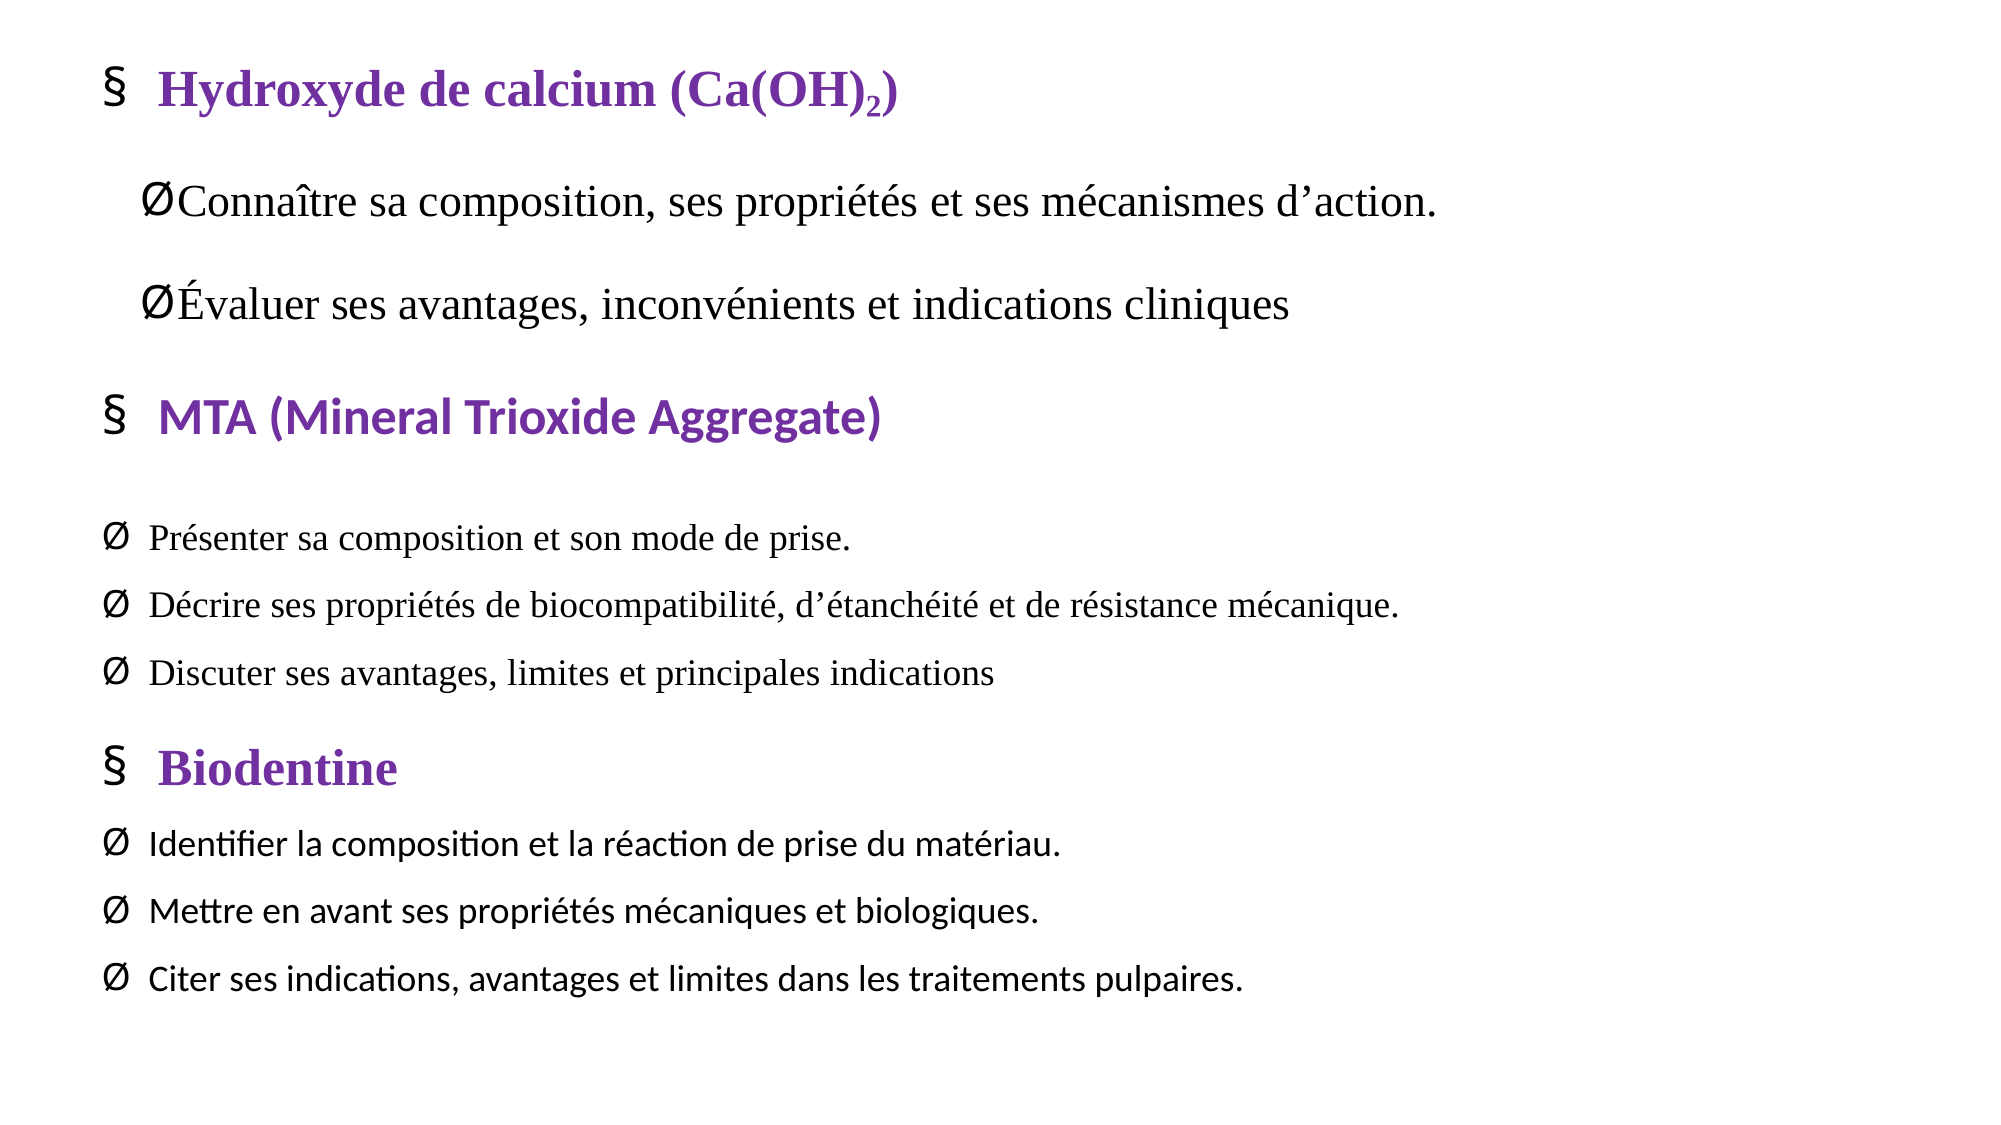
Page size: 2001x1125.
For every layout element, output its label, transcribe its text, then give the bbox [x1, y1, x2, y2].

list Connaître sa composition, ses propriétés et ses mécanismes d’action. Évaluer ses avantages, inconvénients et indications cliniques [124, 135, 1850, 358]
text_box MTA (Mineral Trioxide Aggregate) Présenter sa composition et son mode de prise. Décrire ses propriétés de biocompatibilité, d’étanchéité et de résistance mécanique. Discuter ses avantages, limites et principales indications [87, 375, 1971, 700]
title Hydroxyde de calcium (Ca(OH)₂) [86, 47, 1863, 131]
text_box Biodentine Identifier la composition et la réaction de prise du matériau. Mettre en avant ses propriétés mécaniques et biologiques. Citer ses indications, avantages et limites dans les traitements pulpaires. [87, 726, 1500, 1006]
